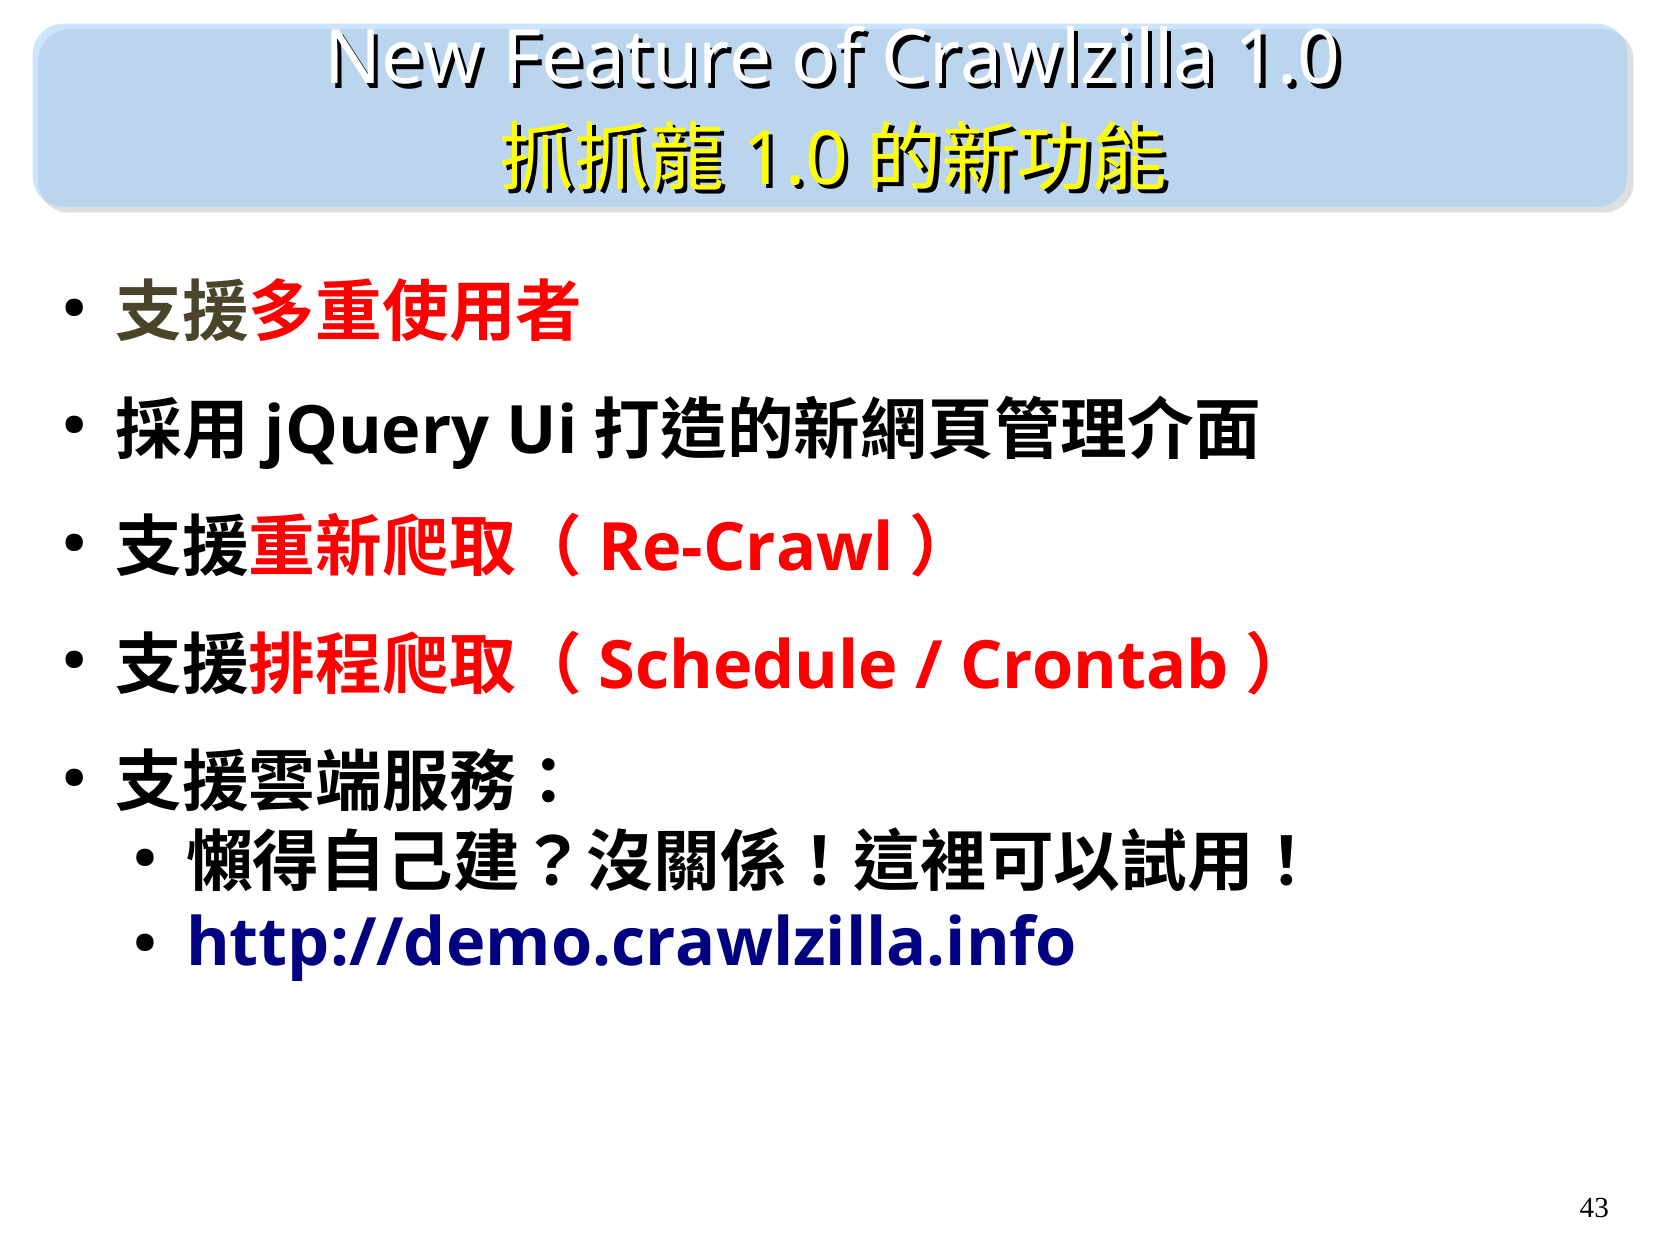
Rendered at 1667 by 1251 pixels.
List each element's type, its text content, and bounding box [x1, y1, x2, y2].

text_box [32, 23, 1628, 207]
title New Feature of Crawlzilla 1.0 抓抓龍1.0的新功能 [125, 0, 1542, 200]
text_box 支援多重使用者 採用jQuery Ui打造的新網頁管理介面 支援重新爬取（Re-Crawl） 支援排程爬取（Schedule / Crontab） 支援雲端服務： 懶得自己建？沒關係！這裡可以試用！ http://demo.crawlzilla.info [29, 261, 1625, 1034]
